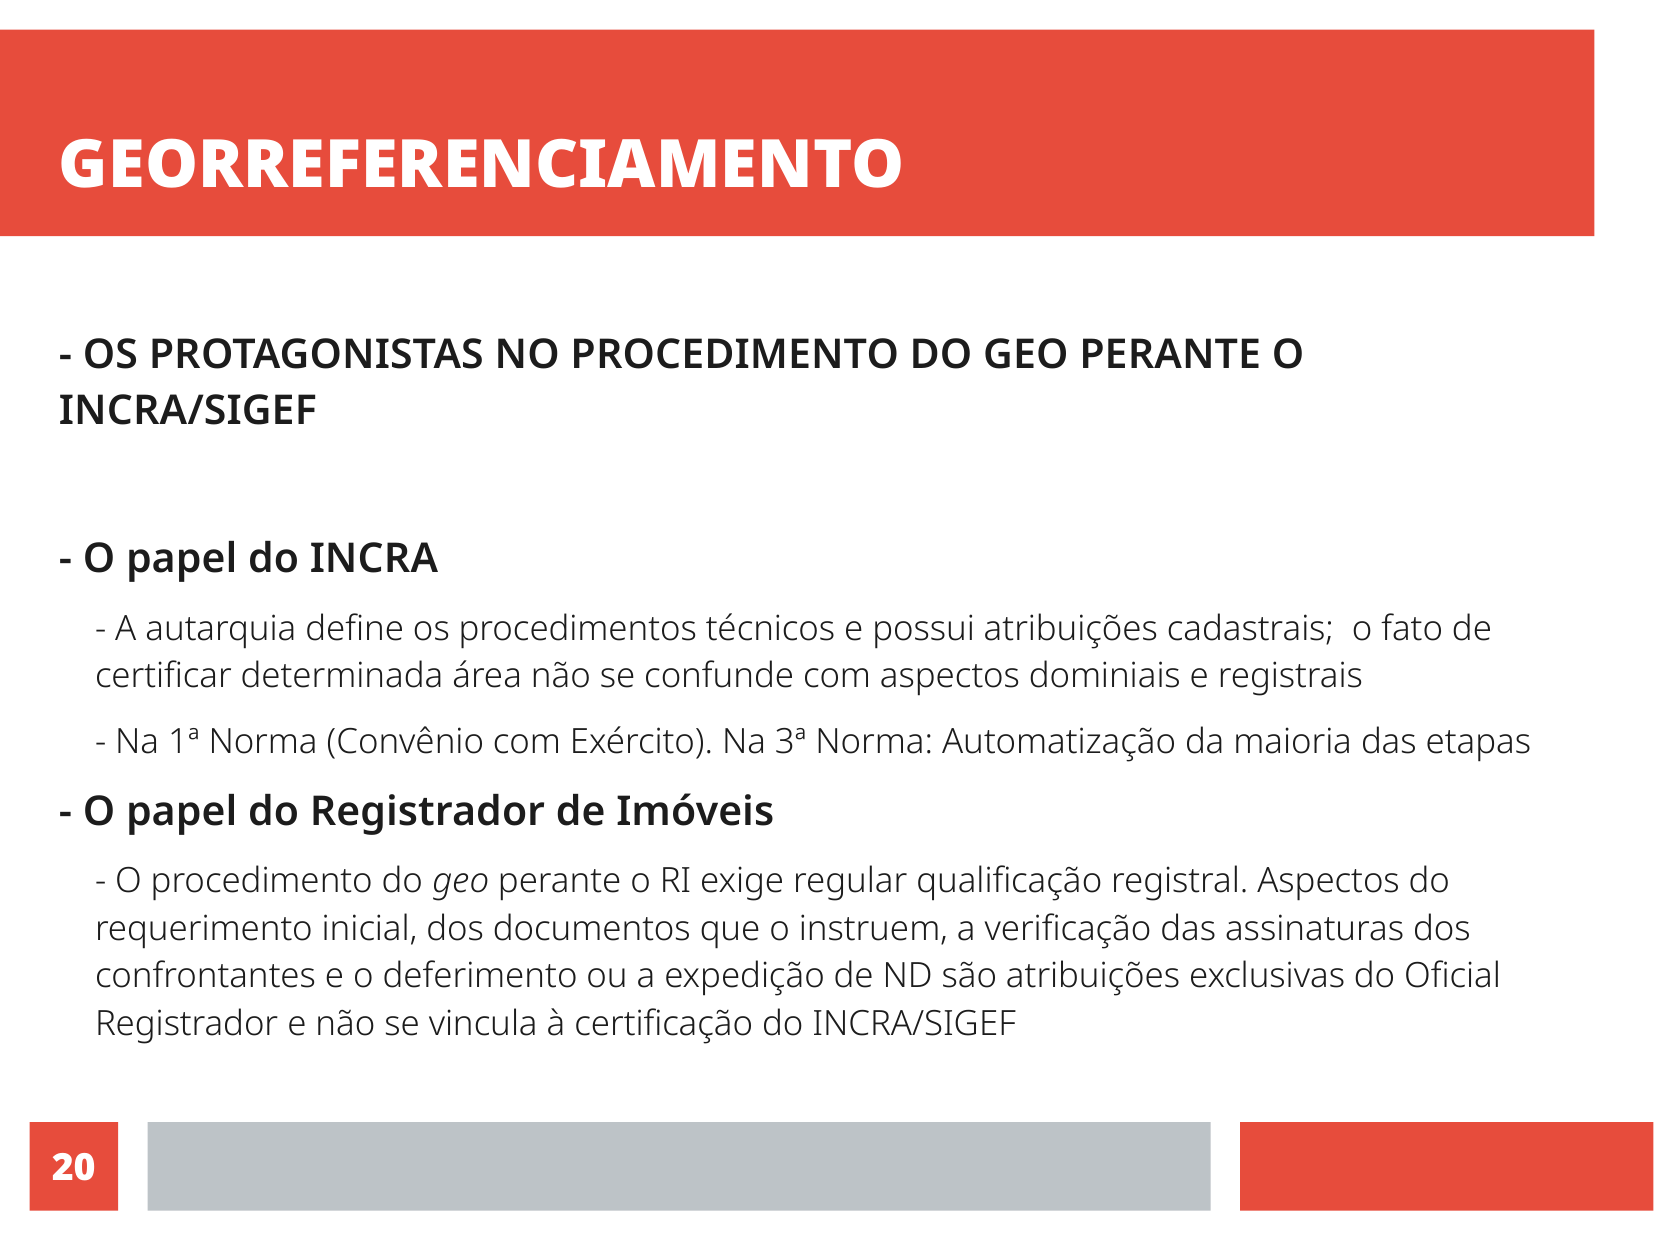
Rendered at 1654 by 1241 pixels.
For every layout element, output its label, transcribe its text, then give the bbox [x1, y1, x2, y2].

list - OS PROTAGONISTAS NO PROCEDIMENTO DO GEO PERANTE O INCRA/SIGEF - O papel do INCRA - A autarquia define os procedimentos técnicos e possui atribuições cadastrais; o fato de certificar determinada área não se confunde com aspectos dominiais e registrais - Na 1ª Norma (Convênio com Exército). Na 3ª Norma: Automatização da maioria das etapas - O papel do Registrador de Imóveis - O procedimento do geo perante o RI exige regular qualificação registral. Aspectos do requerimento inicial, dos documentos que o instruem, a verificação das assinaturas dos confrontantes e o deferimento ou a expedição de ND são atribuições exclusivas do Oficial Registrador e não se vincula à certificação do INCRA/SIGEF [59, 324, 1565, 1093]
title GEORREFERENCIAMENTO [59, 59, 1595, 207]
